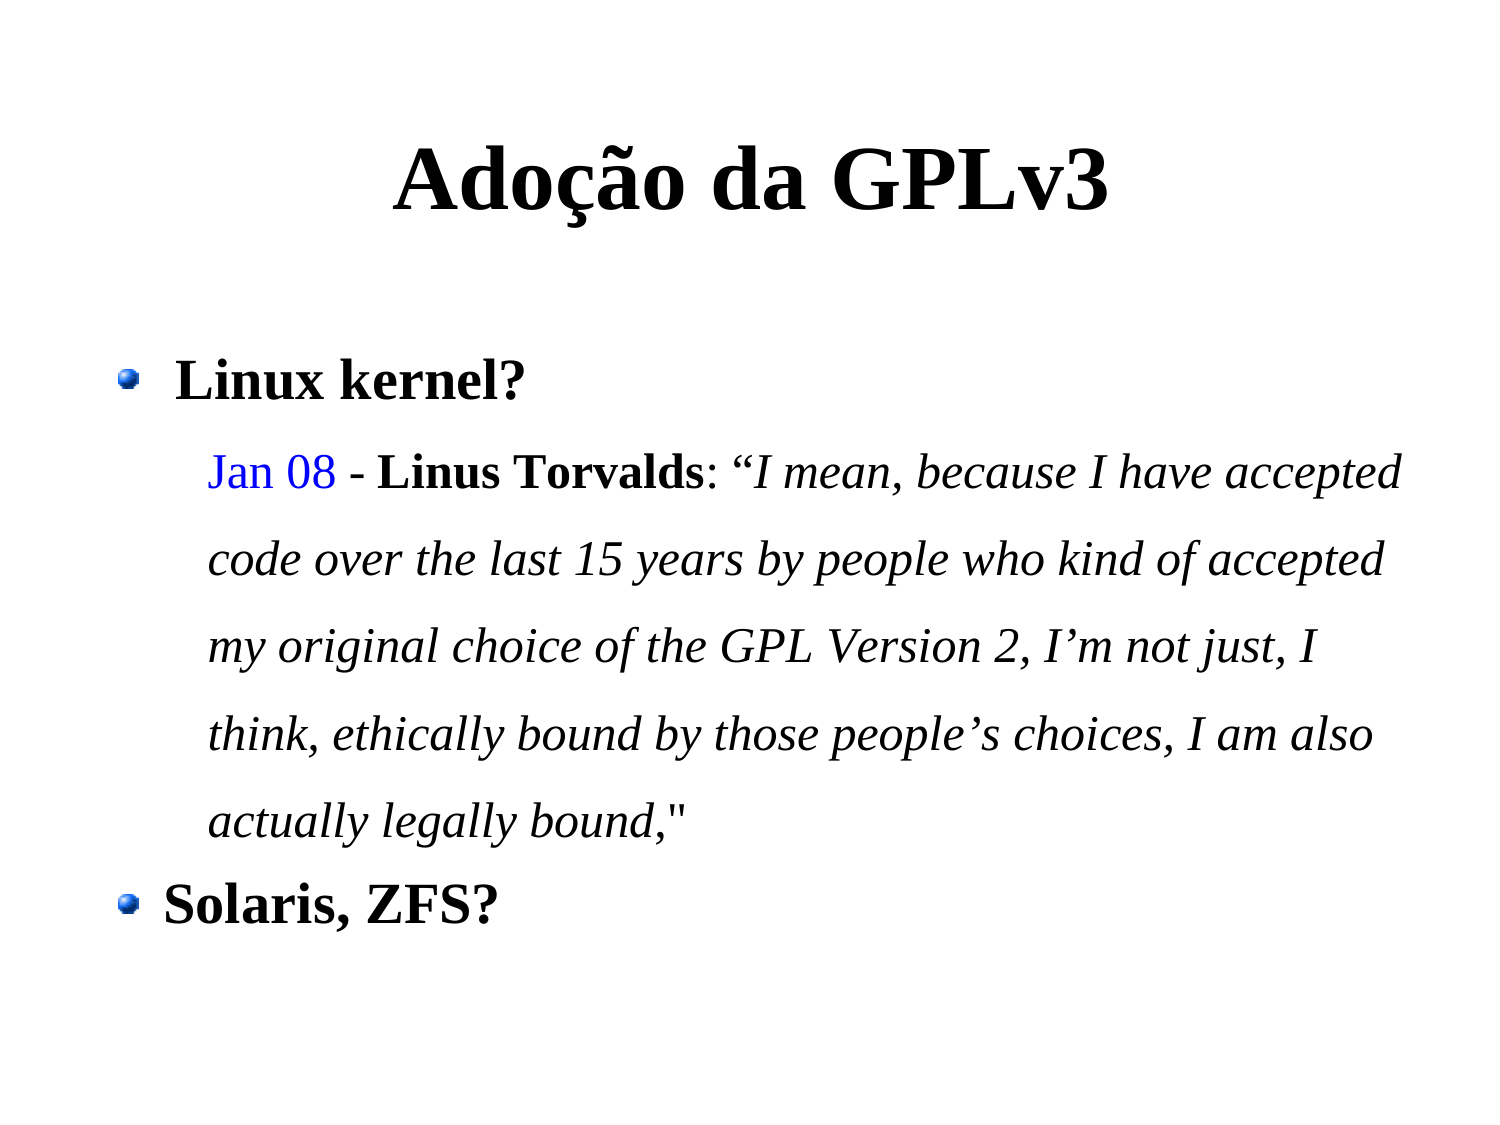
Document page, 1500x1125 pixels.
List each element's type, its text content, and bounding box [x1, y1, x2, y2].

text_box Linux kernel? Jan 08 - Linus Torvalds: “I mean, because I have accepted code over the last 15 years by people who kind of accepted my original choice of the GPL Version 2, I’m not just, I think, ethically bound by those people’s choices, I am also actually legally bound," Solaris, ZFS? [103, 316, 1421, 1032]
title Adoção da GPLv3 [87, 52, 1416, 307]
